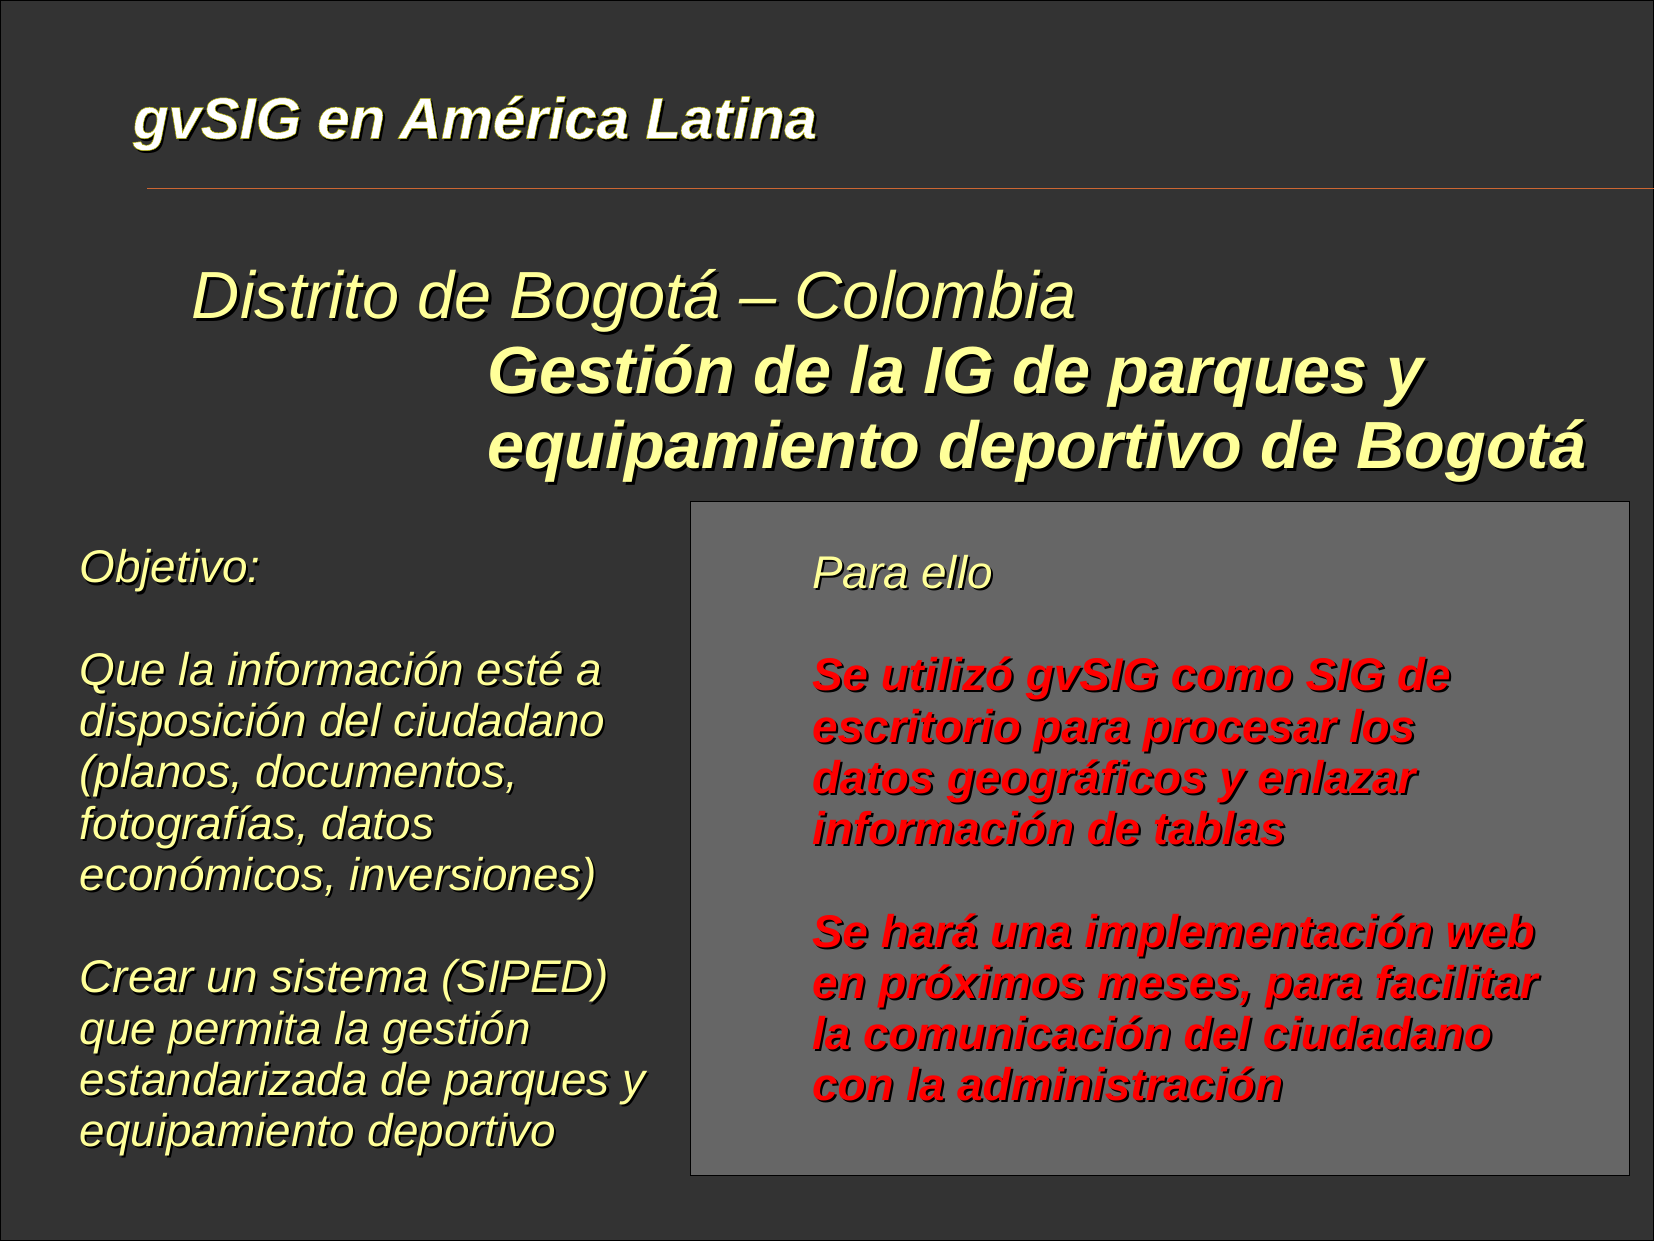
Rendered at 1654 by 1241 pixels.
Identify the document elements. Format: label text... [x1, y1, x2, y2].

text_box [0, 0, 1654, 1241]
text_box gvSIG en América Latina [118, 78, 1536, 169]
text_box Objetivo: Que la información esté a disposición del ciudadano (planos, documentos, fotografías, datos económicos, inversiones) Crear un sistema (SIPED) que permita la gestión estandarizada de parques y equipamiento deportivo [64, 533, 680, 1164]
text_box Para ello Se utilizó gvSIG como SIG de escritorio para procesar los datos geográficos y enlazar información de tablas Se hará una implementación web en próximos meses, para facilitar la comunicación del ciudadano con la administración [797, 539, 1565, 1119]
text_box Distrito de Bogotá – Colombia Gestión de la IG de parques y equipamiento deportivo de Bogotá [177, 251, 1625, 491]
